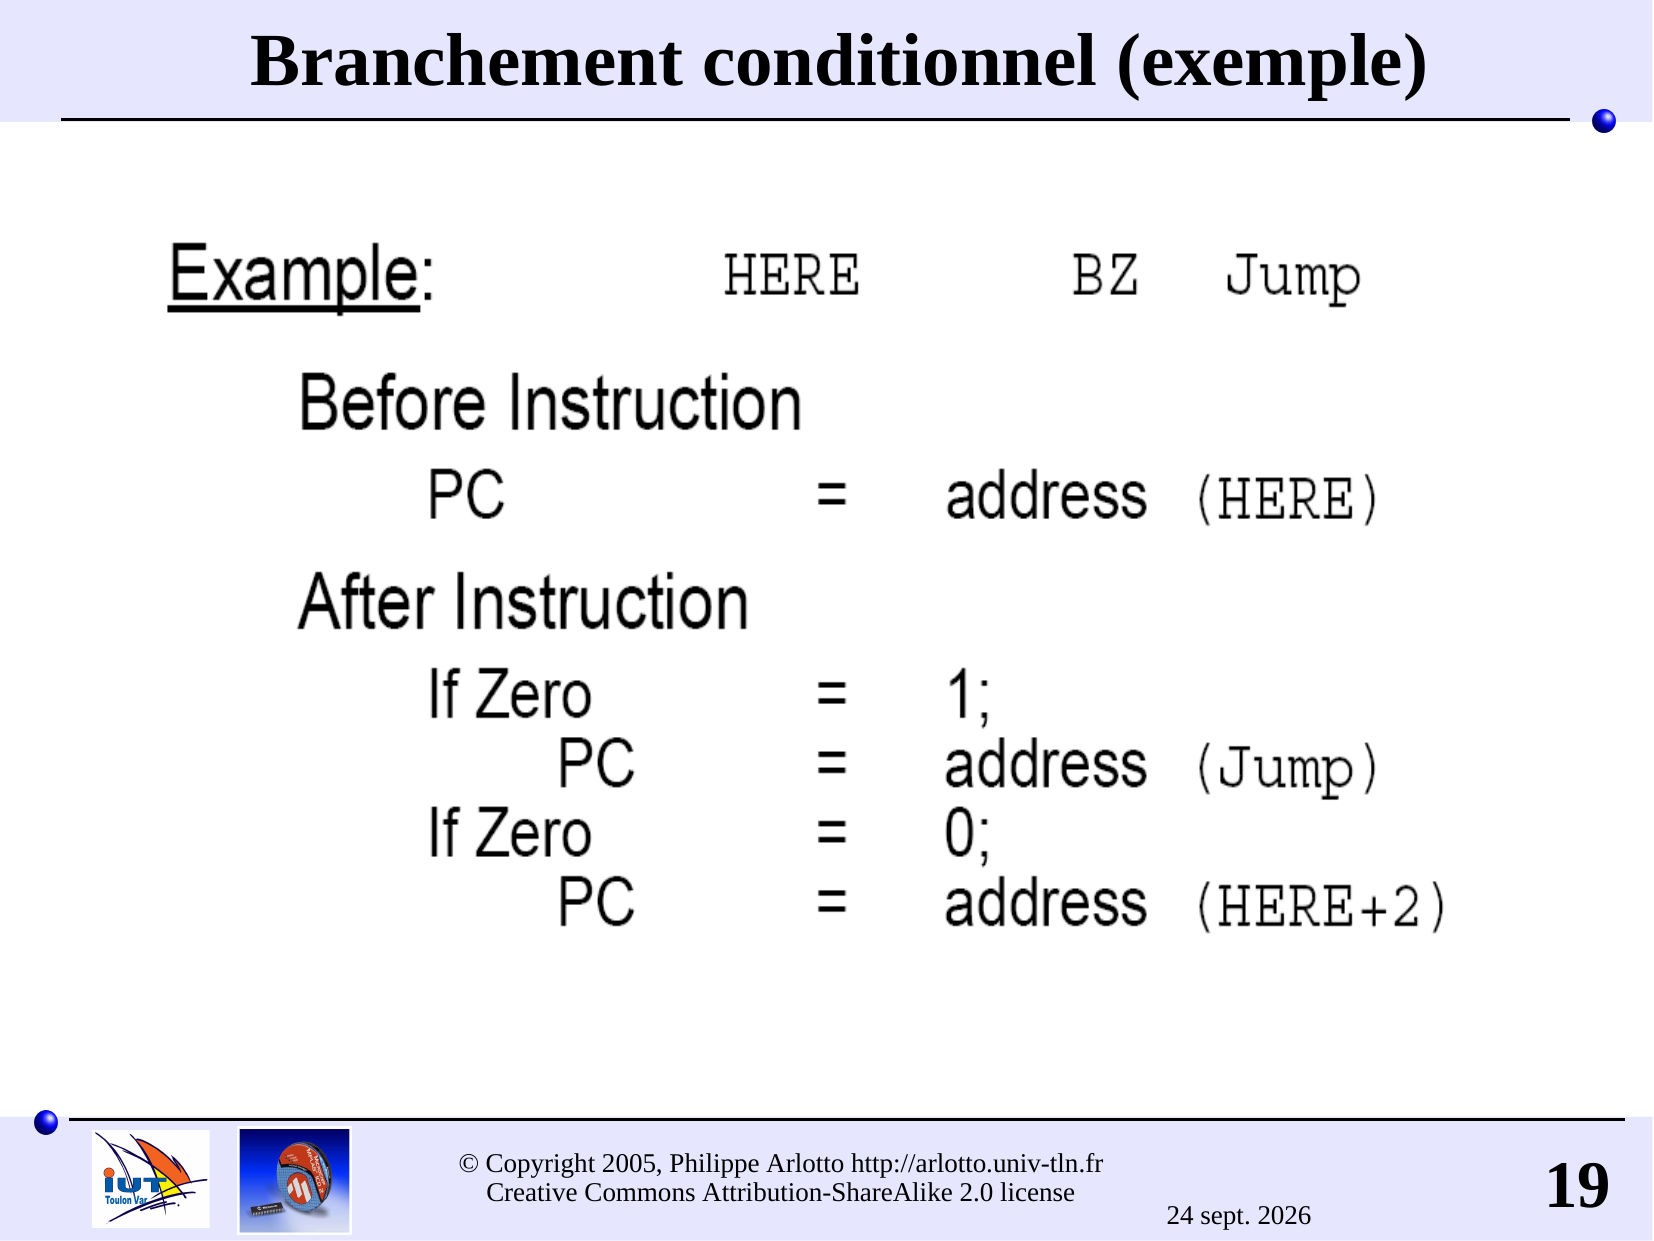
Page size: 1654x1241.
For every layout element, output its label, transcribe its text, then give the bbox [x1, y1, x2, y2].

title Branchement conditionnel (exemple) [95, 14, 1585, 107]
picture [107, 206, 1506, 965]
picture [237, 1126, 352, 1235]
